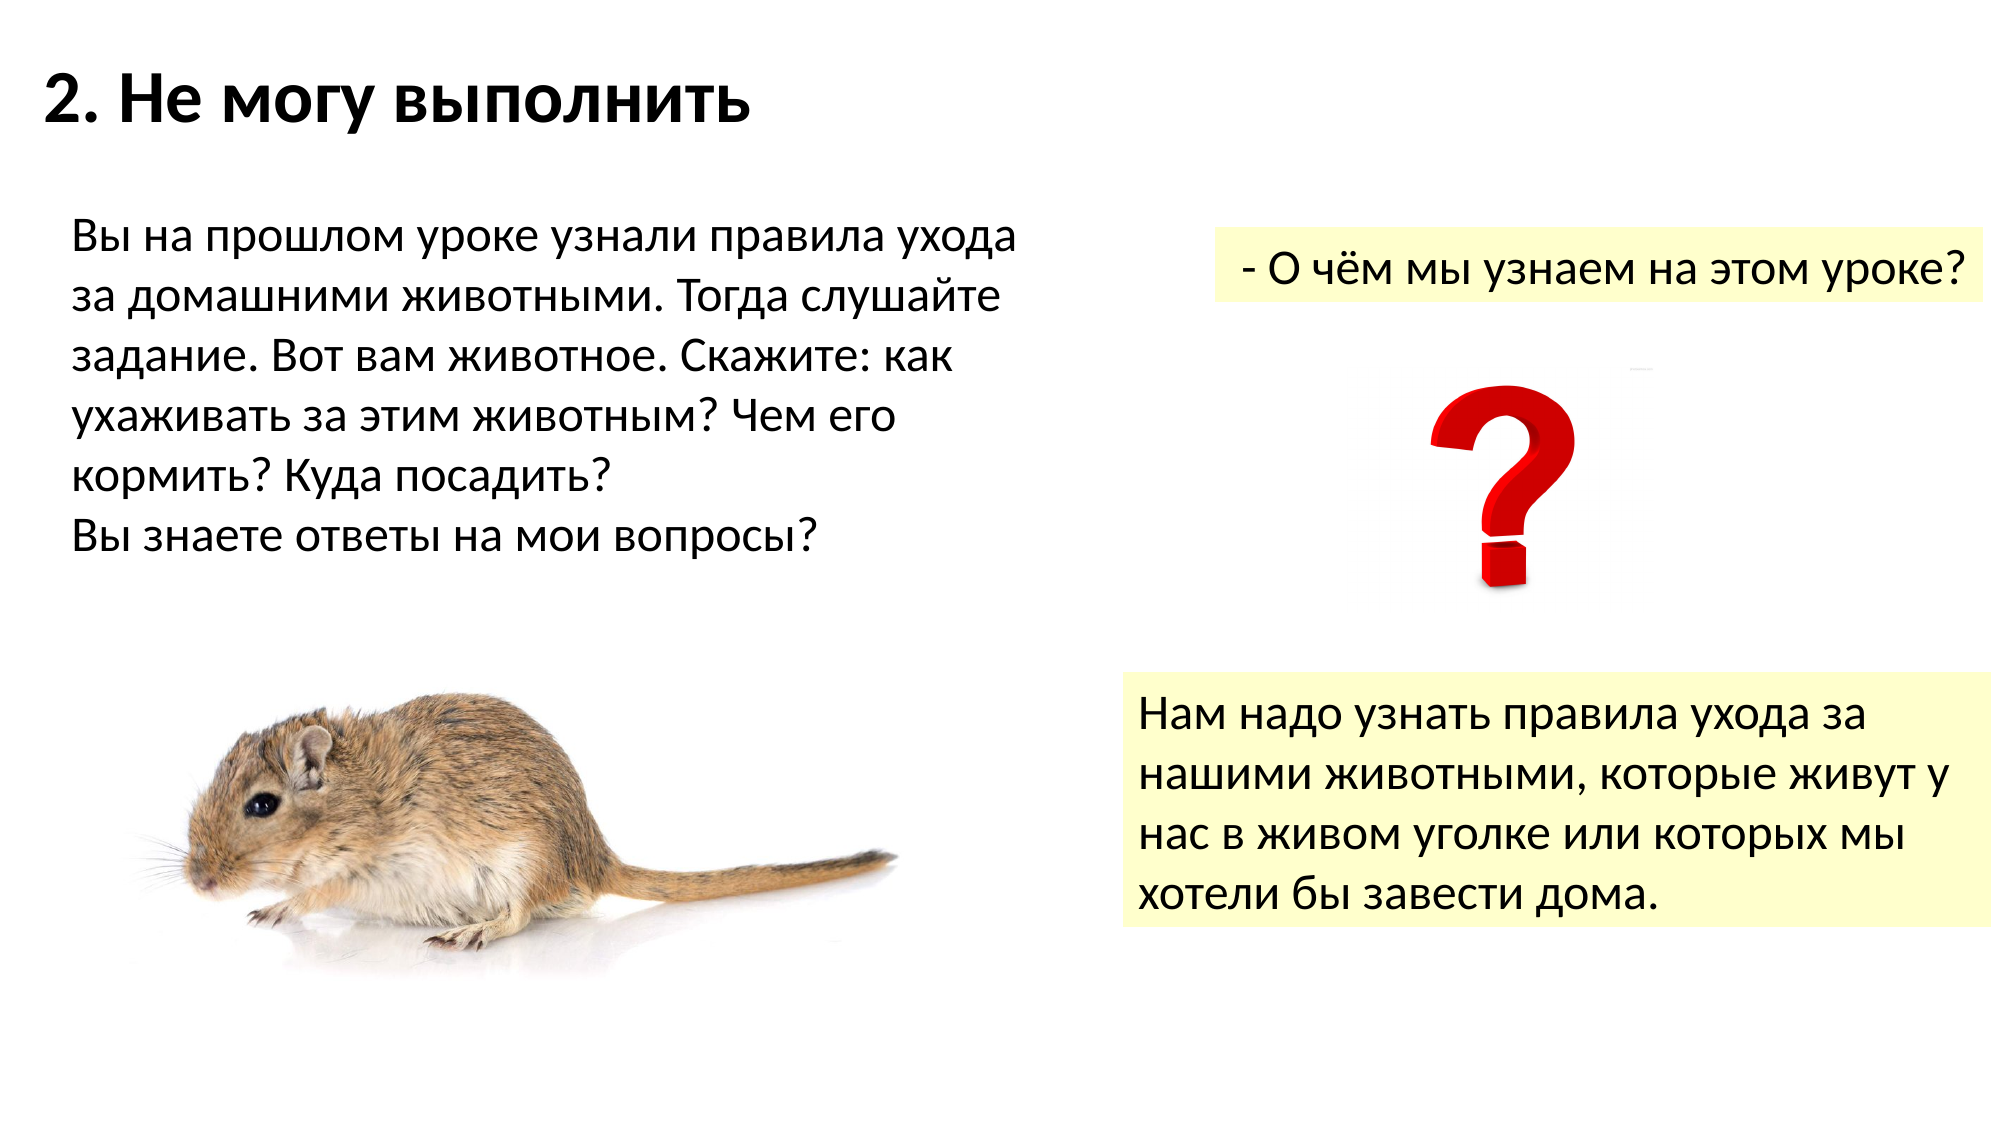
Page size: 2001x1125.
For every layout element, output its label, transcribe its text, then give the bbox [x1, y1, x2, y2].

text_box - О чём мы узнаем на этом уроке? [1215, 227, 1983, 302]
title 2. Не могу выполнить [28, 46, 1161, 150]
picture [78, 562, 926, 1040]
picture [1347, 367, 1654, 613]
text_box Нам надо узнать правила ухода за нашими животными, которые живут у нас в живом уголке или которых мы хотели бы завести дома. [1123, 672, 1991, 927]
text_box Вы на прошлом уроке узнали правила ухода за домашними животными. Тогда слушайте задание. Вот вам животное. Скажите: как ухаживать за этим животным? Чем его кормить? Куда посадить? Вы знаете ответы на мои вопросы? [56, 194, 1056, 569]
